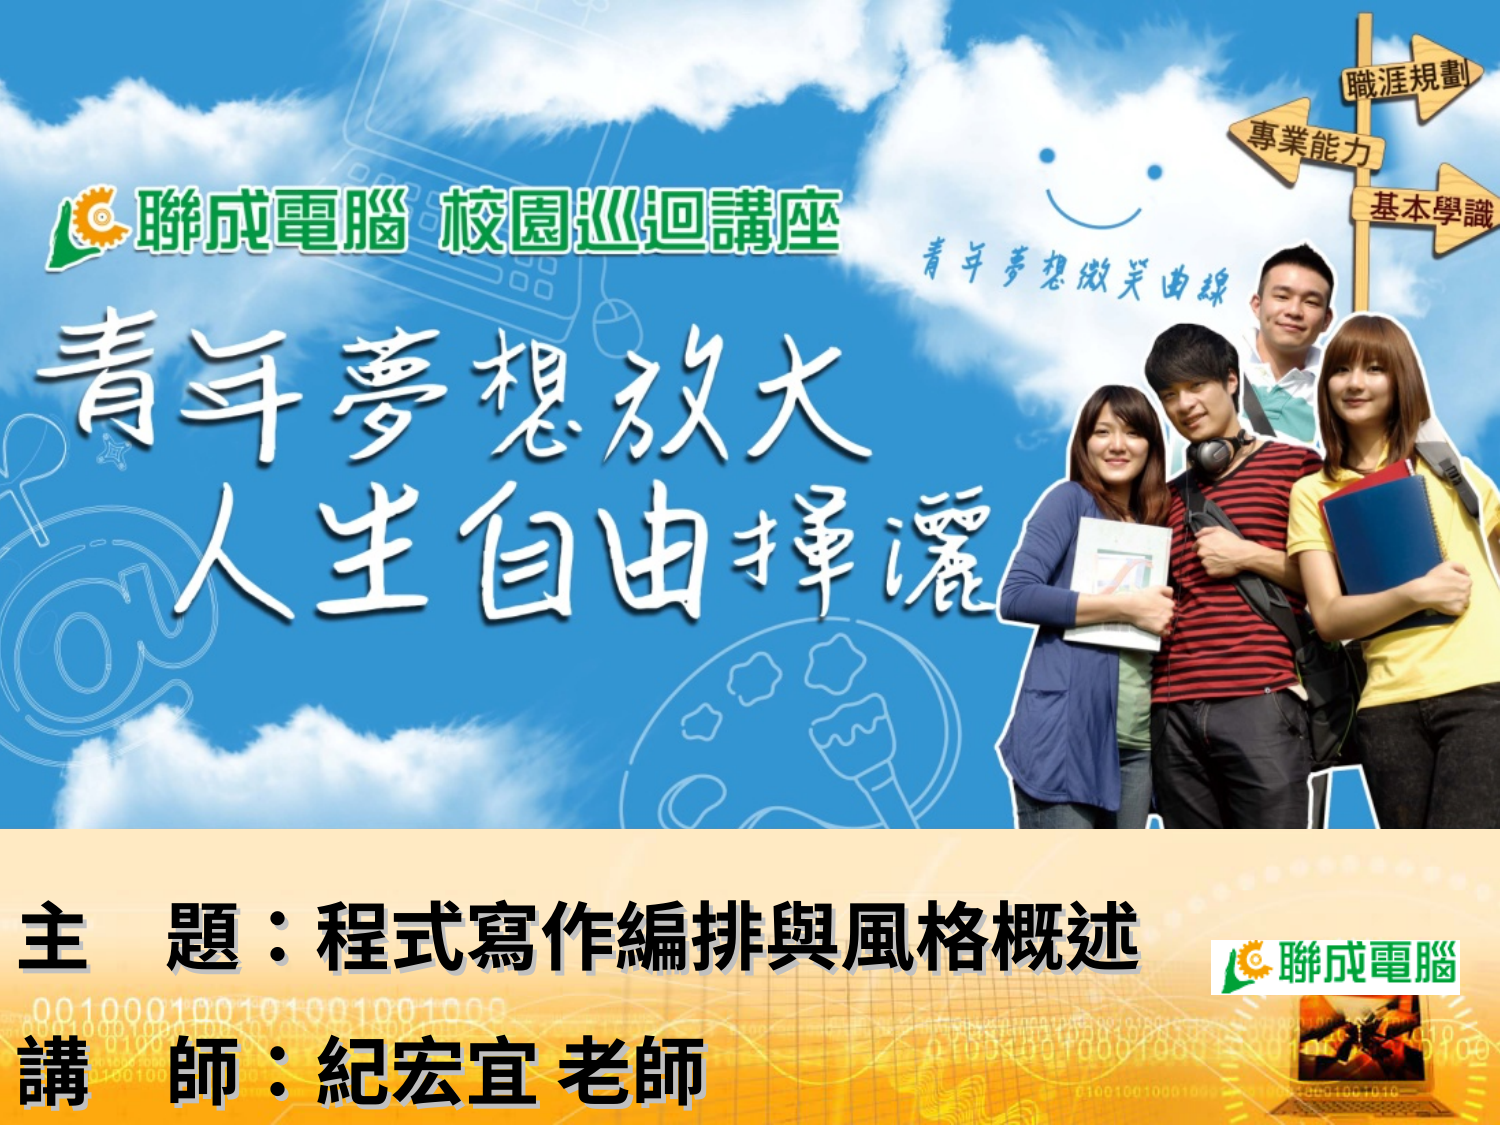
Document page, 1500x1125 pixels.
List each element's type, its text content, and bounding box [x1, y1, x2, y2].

picture [0, 0, 1500, 837]
picture [1211, 940, 1460, 995]
text_box 主 題：程式寫作編排與風格概述 講 師：紀宏宜 老師 [0, 837, 1500, 1125]
